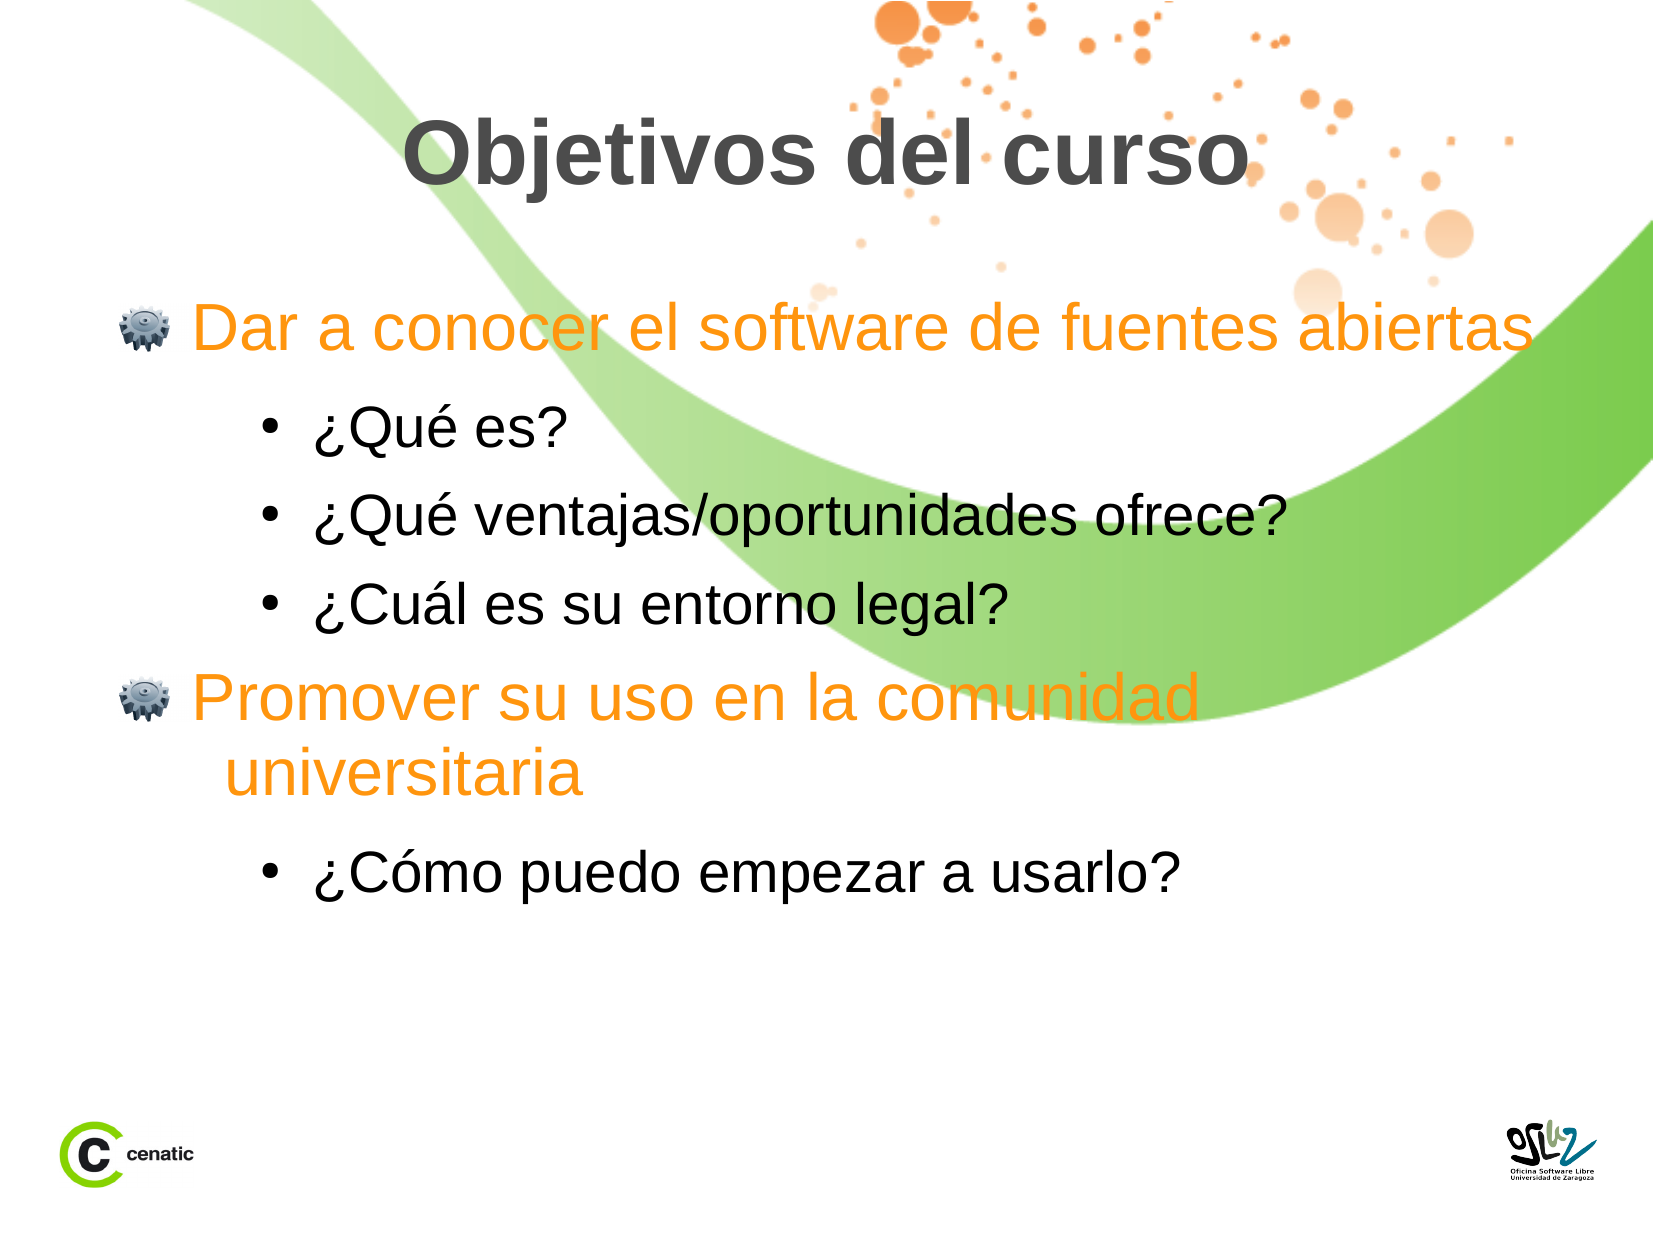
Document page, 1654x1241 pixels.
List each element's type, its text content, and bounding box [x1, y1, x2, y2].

title Objetivos del curso [82, 49, 1571, 257]
picture [59, 1121, 194, 1188]
list Dar a conocer el software de fuentes abiertas ¿Qué es? ¿Qué ventajas/oportunidades ofrece? ¿Cuál es su entorno legal? Promover su uso en la comunidad universitaria ¿Cómo puedo empezar a usarlo? [82, 290, 1571, 1152]
picture [183, 0, 1653, 755]
picture [1505, 1119, 1600, 1182]
